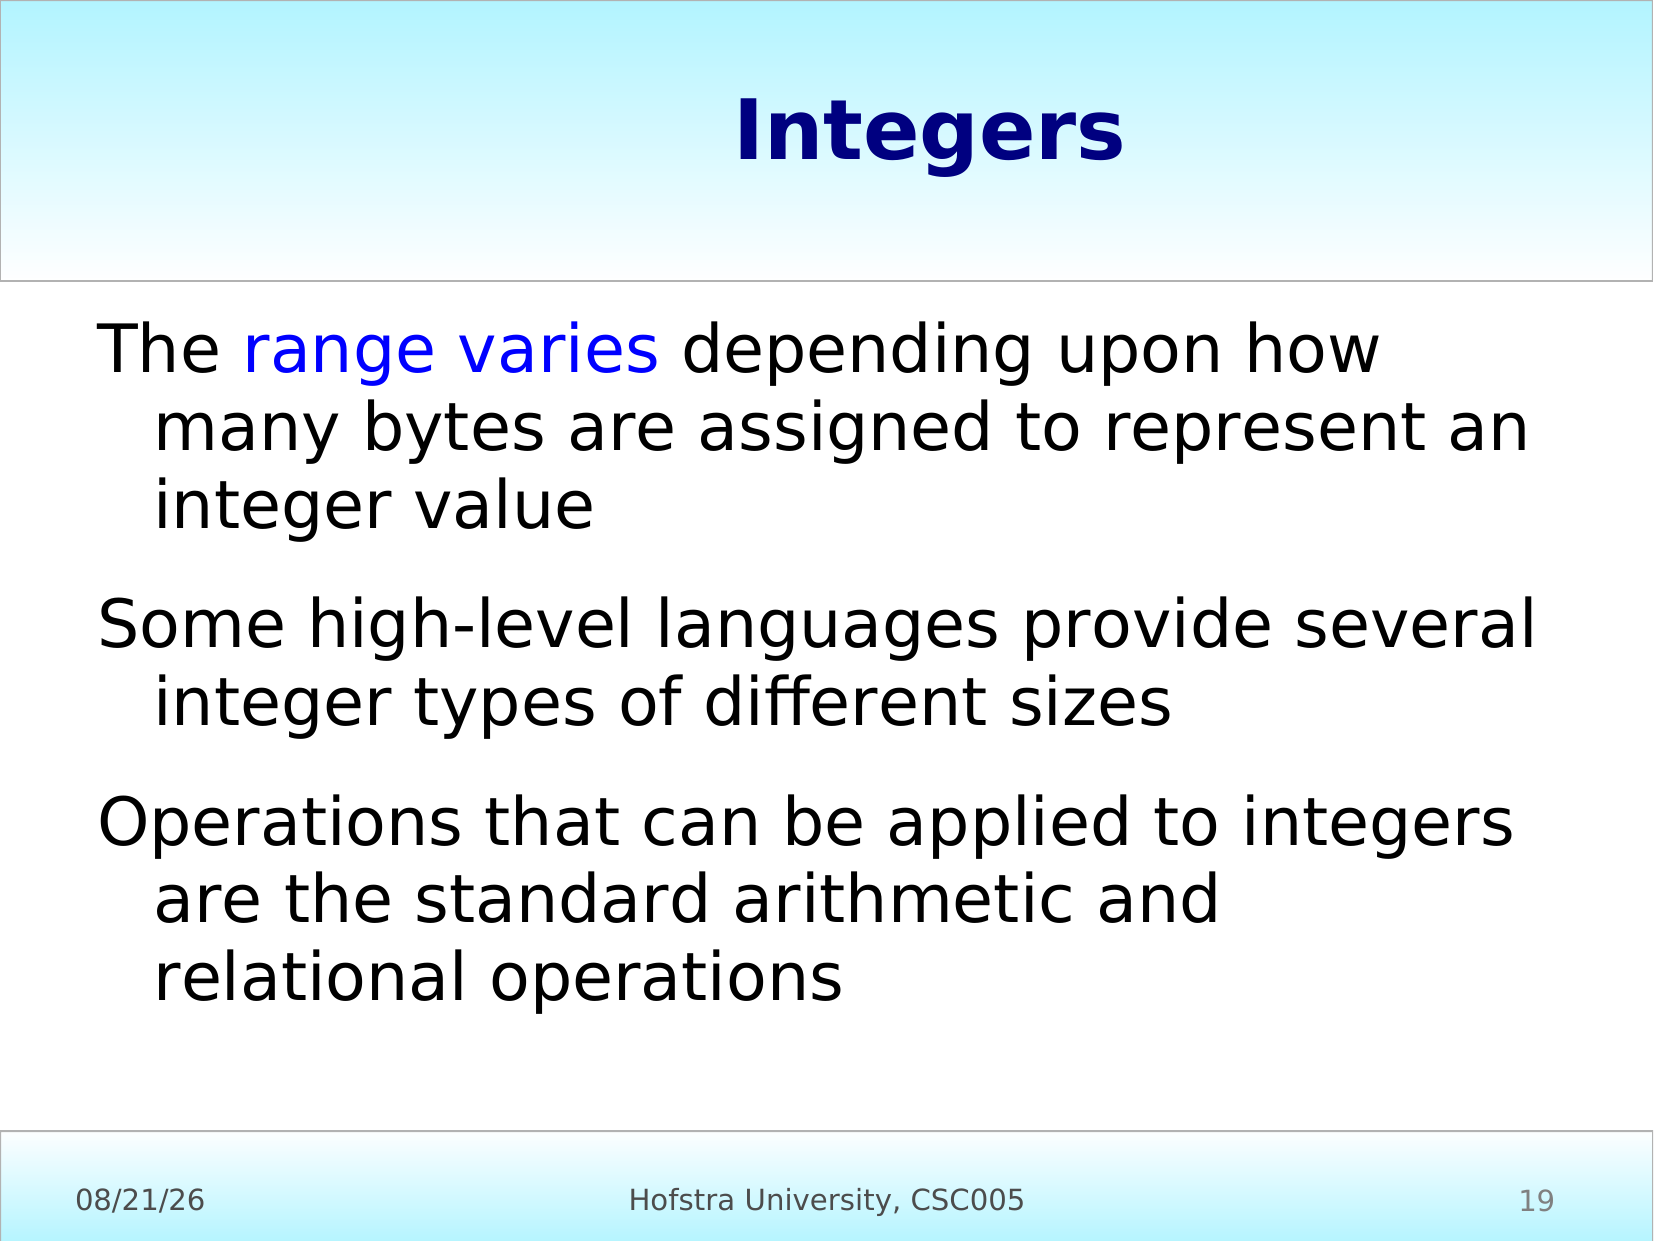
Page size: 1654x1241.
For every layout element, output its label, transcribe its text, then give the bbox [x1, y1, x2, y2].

title Integers [247, 27, 1612, 235]
list The range varies depending upon how many bytes are assigned to represent an integer value Some high-level languages provide several integer types of different sizes Operations that can be applied to integers are the standard arithmetic and relational operations [82, 303, 1571, 1206]
